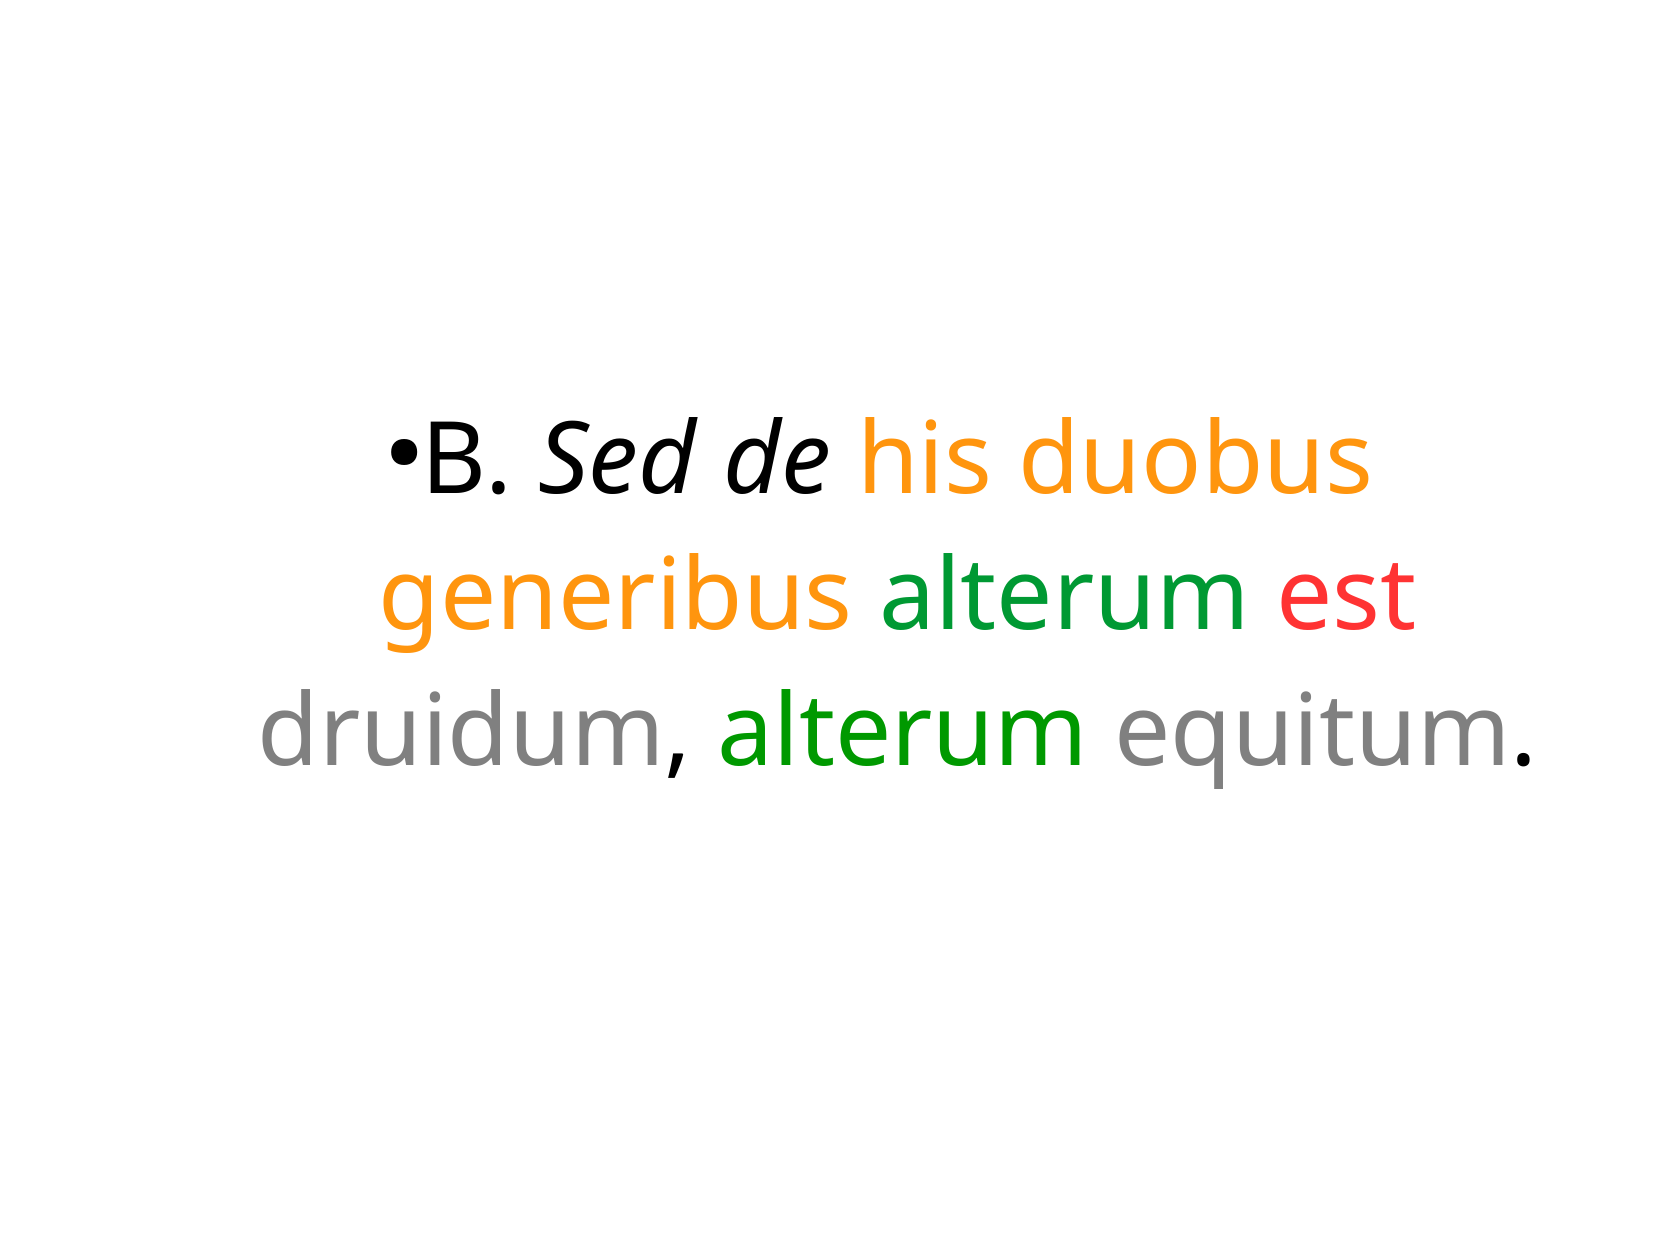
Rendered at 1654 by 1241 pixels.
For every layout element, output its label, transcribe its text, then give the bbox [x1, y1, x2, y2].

subtitle B. Sed de his duobus generibus alterum est druidum, alterum equitum. [82, 118, 1571, 1063]
